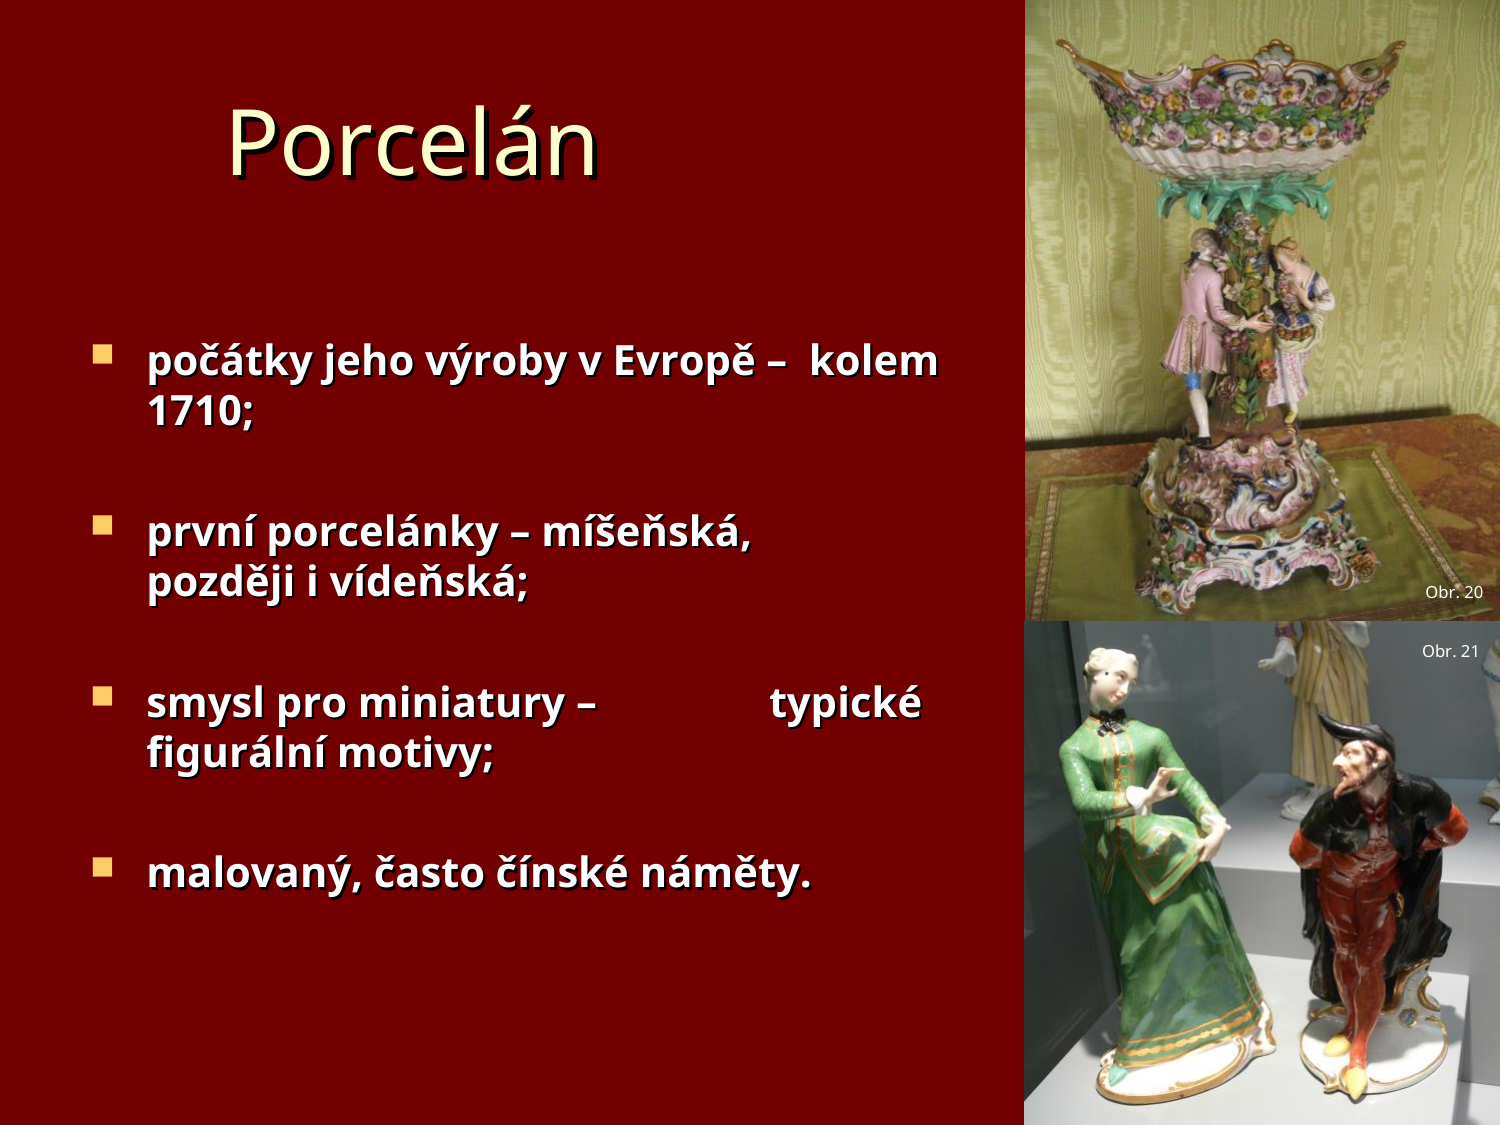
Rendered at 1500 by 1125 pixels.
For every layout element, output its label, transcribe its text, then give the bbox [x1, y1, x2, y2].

text_box Obr. 21 [1407, 632, 1495, 669]
title Porcelán [75, 45, 751, 233]
text_box [1024, 0, 1500, 1125]
text_box Obr. 20 [1410, 574, 1499, 610]
list počátky jeho výroby v Evropě – kolem 1710; první porcelánky – míšeňská, později i vídeňská; smysl pro miniatury – typické figurální motivy; malovaný, často čínské náměty. [75, 326, 963, 1001]
